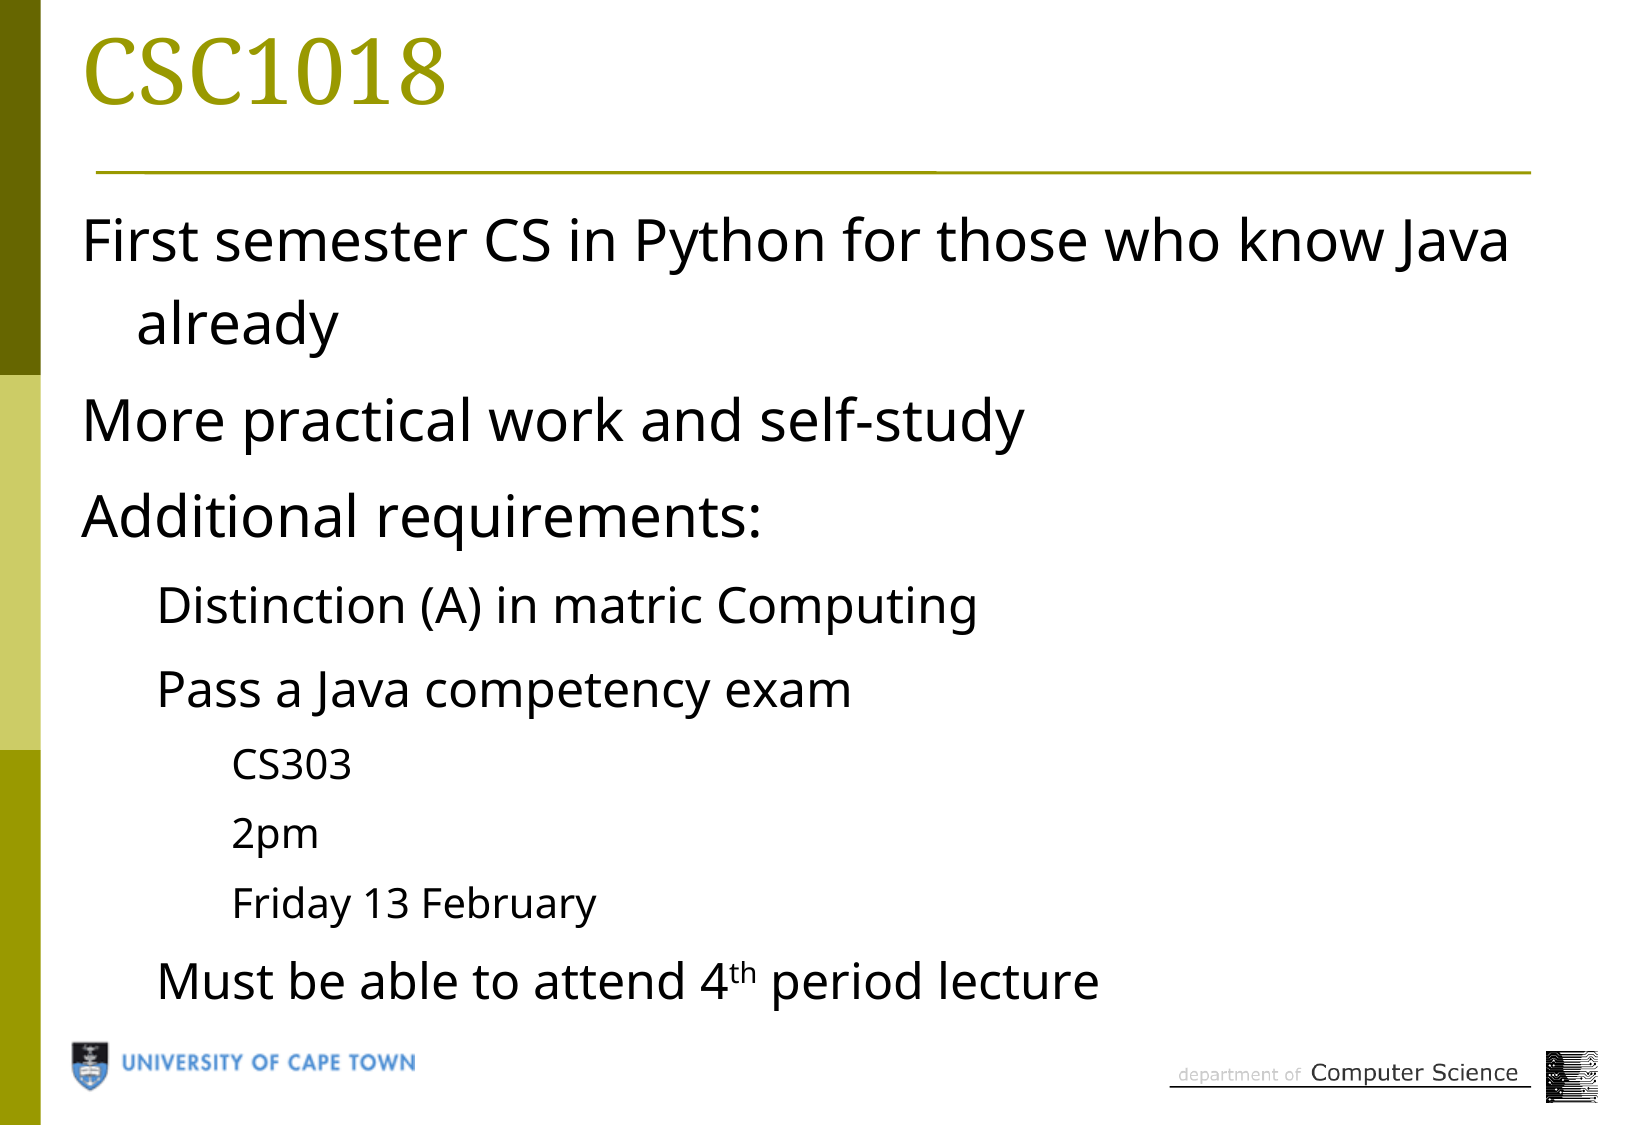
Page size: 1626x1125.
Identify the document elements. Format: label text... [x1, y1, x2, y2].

picture [61, 1024, 415, 1103]
picture [1169, 1043, 1532, 1091]
title CSC1018 [81, 0, 1543, 165]
picture [1546, 1051, 1598, 1103]
list First semester CS in Python for those who know Java already More practical work and self-study Additional requirements: Distinction (A) in matric Computing Pass a Java competency exam CS303 2pm Friday 13 February Must be able to attend 4th period lecture [81, 196, 1543, 991]
